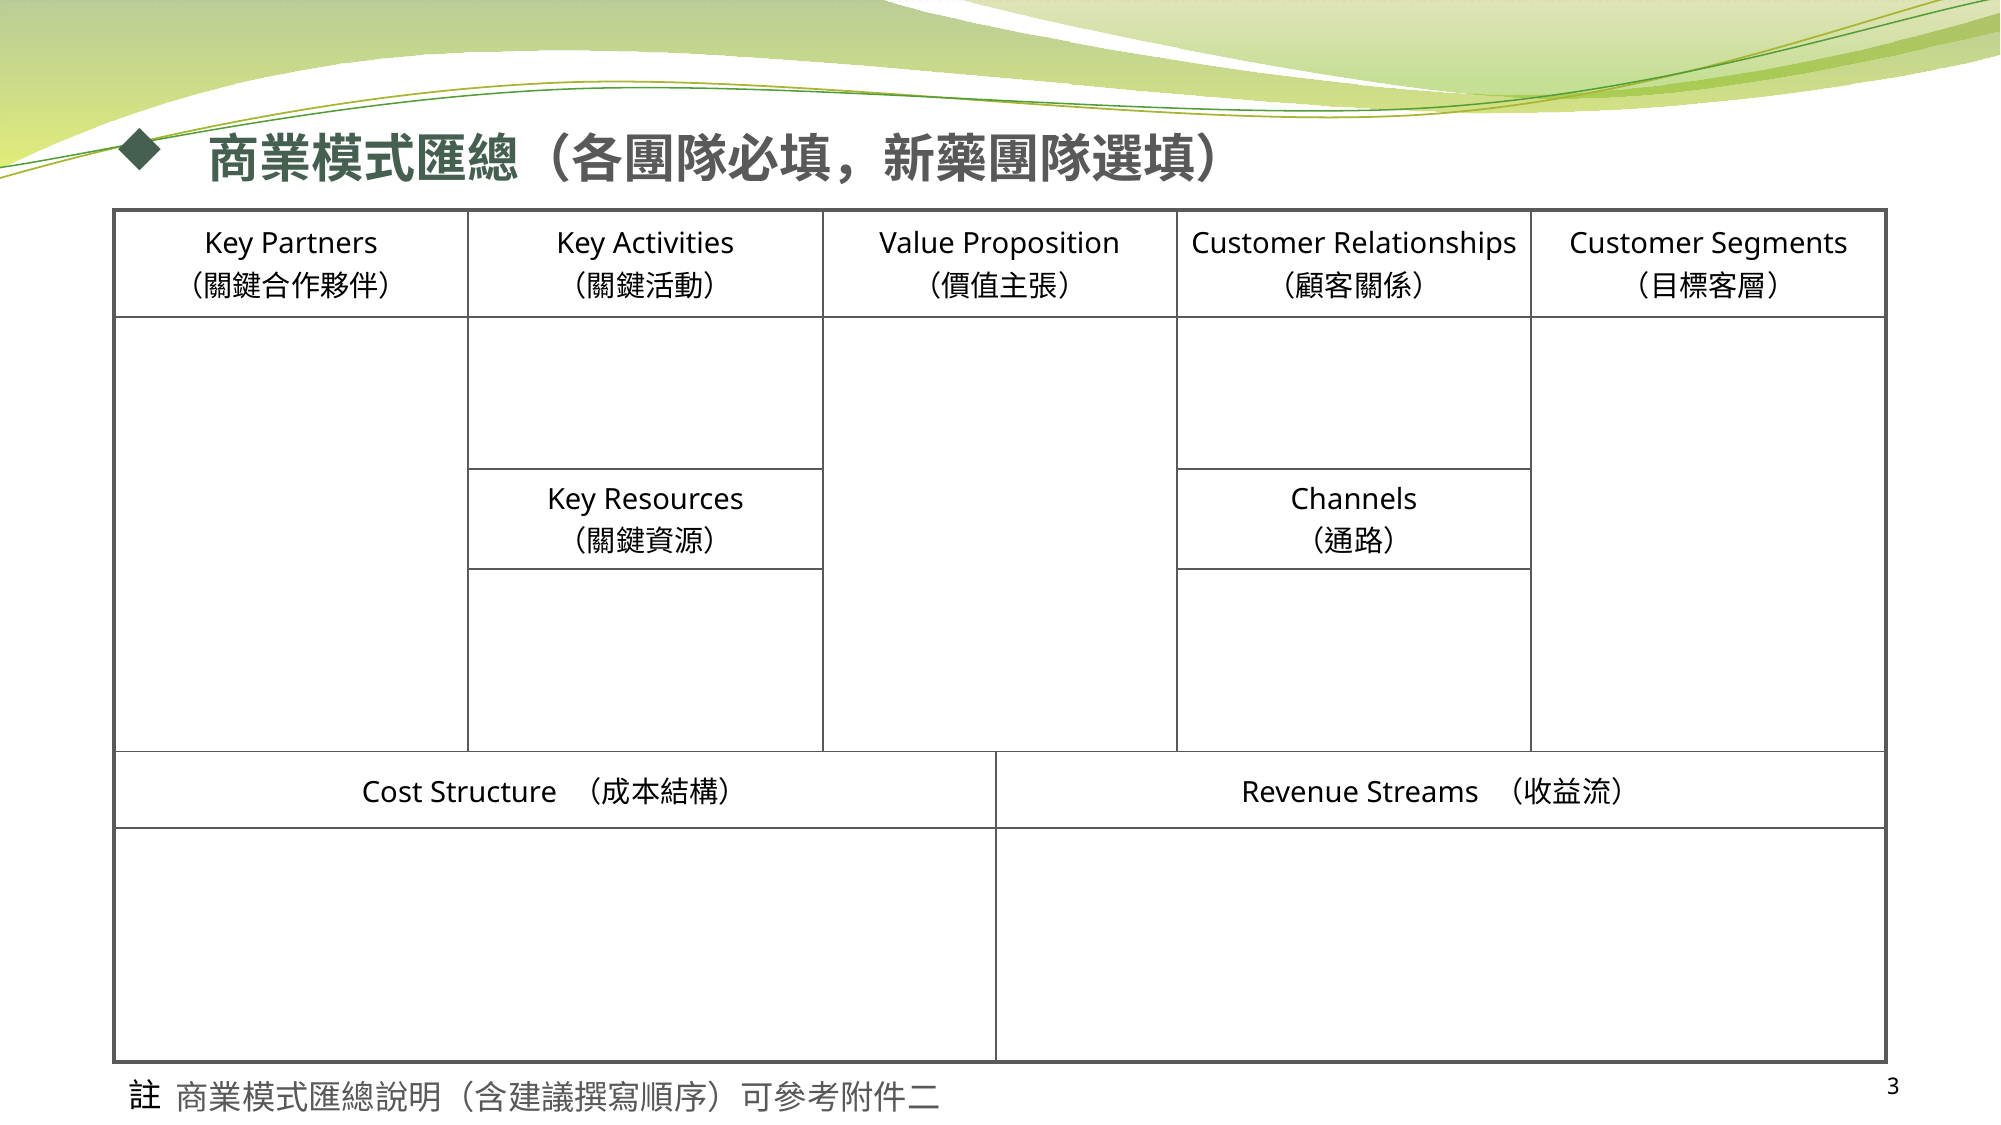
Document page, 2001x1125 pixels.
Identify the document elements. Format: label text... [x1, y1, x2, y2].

table_cell [824, 318, 1176, 751]
table_cell [1178, 570, 1530, 751]
table_cell Cost Structure （成本結構） [116, 752, 995, 827]
table_cell Revenue Streams （收益流） [997, 752, 1884, 827]
table_header Key Partners （關鍵合作夥伴） [116, 212, 467, 316]
table_cell [116, 318, 467, 751]
table_header Customer Segments （目標客層） [1532, 212, 1884, 316]
table_cell [116, 829, 995, 1060]
table_header Customer Relationships （顧客關係） [1178, 212, 1530, 316]
title 商業模式匯總（各團隊必填，新藥團隊選填） [114, 0, 1914, 188]
table_cell Channels （通路） [1178, 470, 1530, 568]
slide_number <編號> [1733, 1042, 1900, 1103]
table_cell [1532, 318, 1884, 751]
text_box 商業模式匯總說明（含建議撰寫順序）可參考附件二 [113, 1063, 1865, 1125]
table_header Key Activities （關鍵活動） [469, 212, 822, 316]
table_cell [469, 570, 822, 751]
table_header Value Proposition （價值主張） [824, 212, 1176, 316]
table_cell Key Resources （關鍵資源） [469, 470, 822, 568]
table_cell [1178, 318, 1530, 468]
table_cell [997, 829, 1884, 1060]
table_cell [469, 318, 822, 468]
